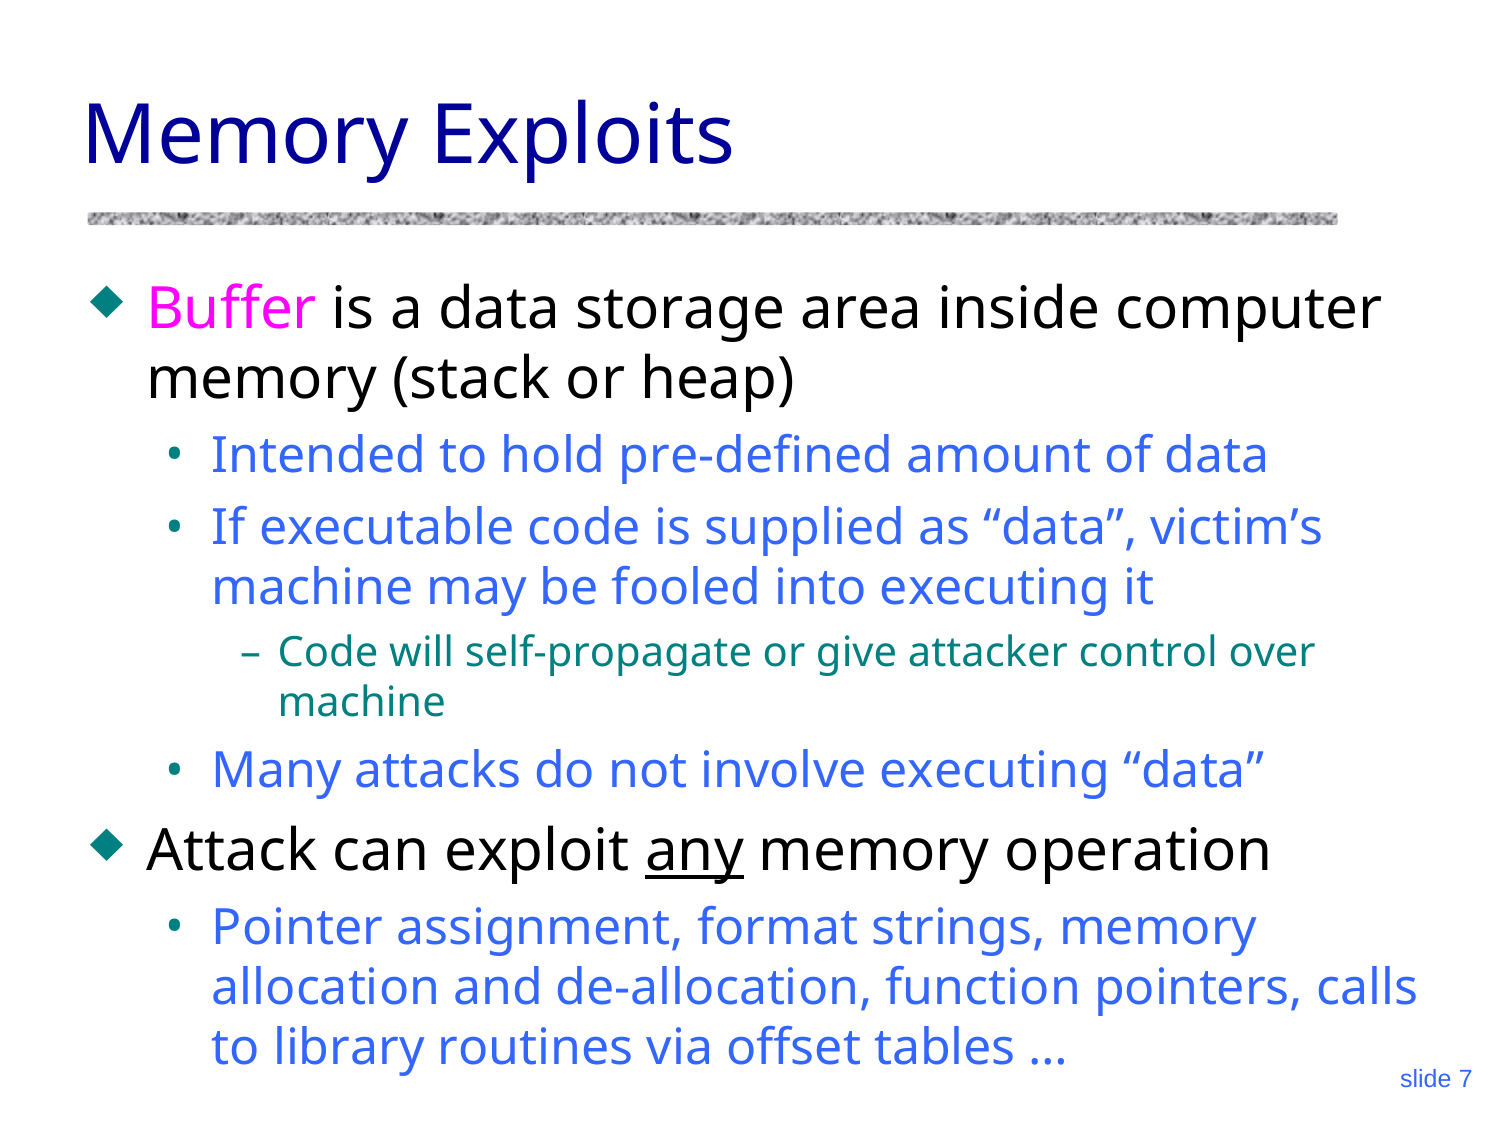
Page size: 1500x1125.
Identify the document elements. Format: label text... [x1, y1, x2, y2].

text_box slide <number> [1174, 1025, 1488, 1101]
title Memory Exploits [66, 37, 1342, 188]
picture [87, 212, 1338, 226]
list Buffer is a data storage area inside computer memory (stack or heap) Intended to hold pre-defined amount of data If executable code is supplied as “data”, victim’s machine may be fooled into executing it Code will self-propagate or give attacker control over machine Many attacks do not involve executing “data” Attack can exploit any memory operation Pointer assignment, format strings, memory allocation and de-allocation, function pointers, calls to library routines via offset tables … [74, 262, 1463, 1088]
